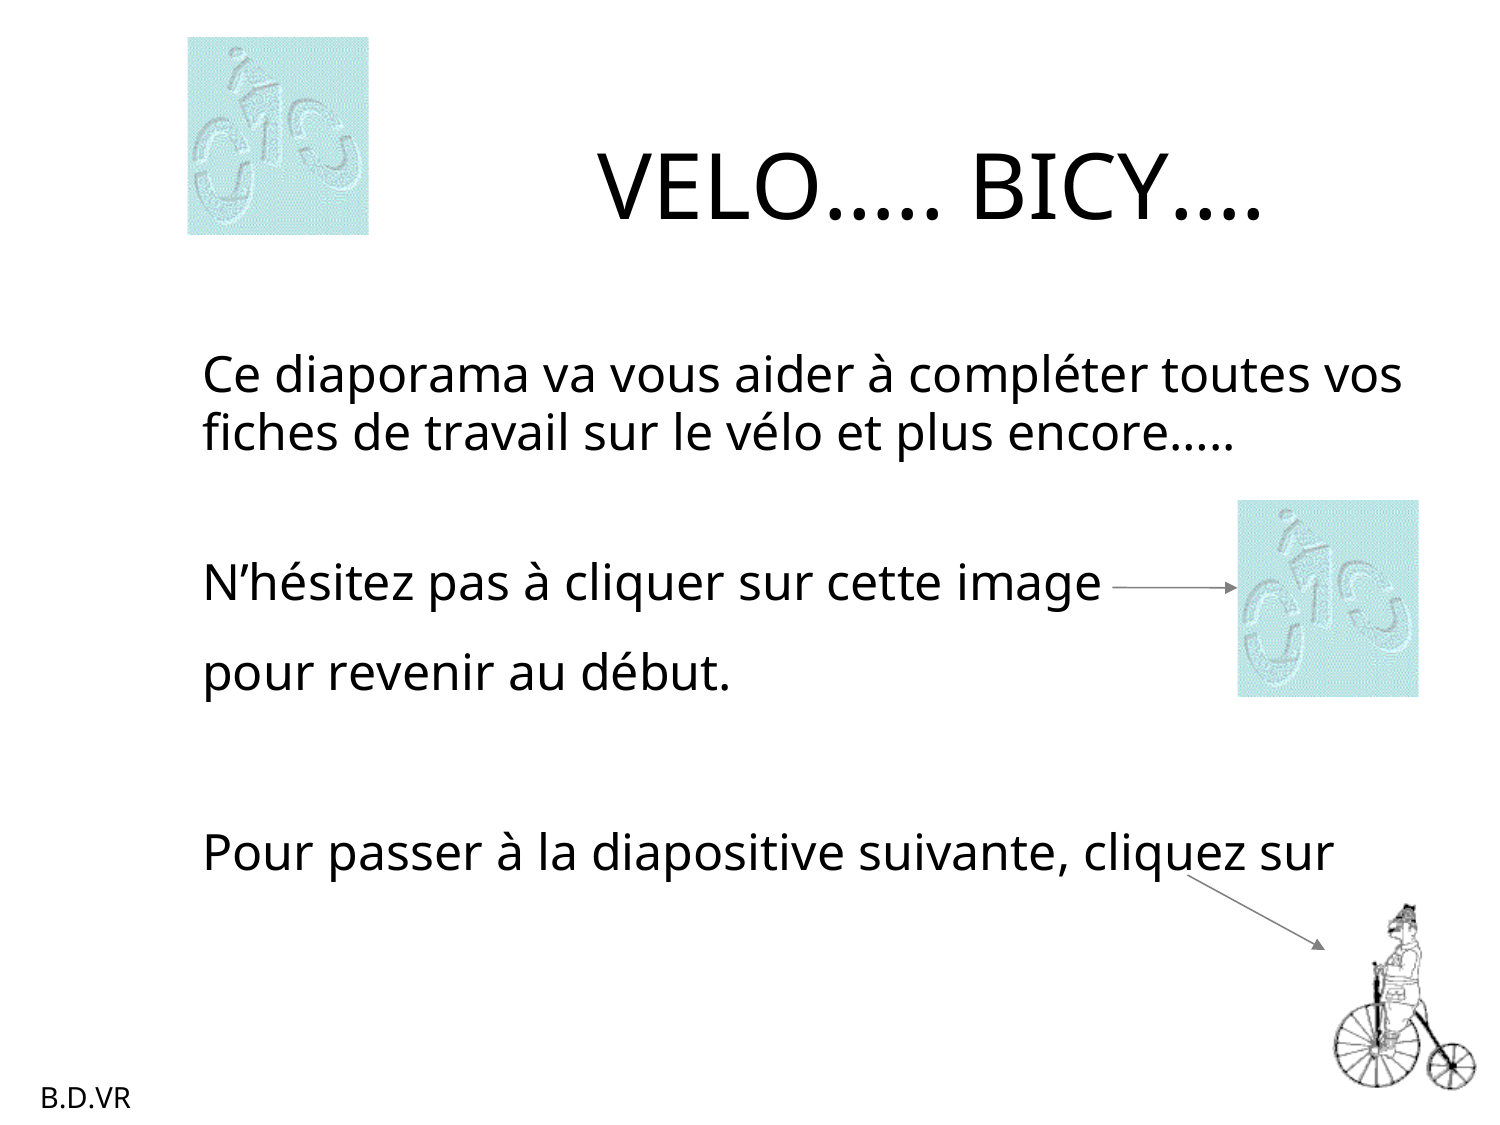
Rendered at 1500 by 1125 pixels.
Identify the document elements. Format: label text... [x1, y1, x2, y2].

text_box B.D.VR [24, 1073, 163, 1125]
title VELO….. BICY…. [387, 115, 1500, 260]
picture [1322, 899, 1500, 1100]
chart [187, 37, 369, 235]
chart [1237, 500, 1419, 697]
text_box Ce diaporama va vous aider à compléter toutes vos fiches de travail sur le vélo et plus encore….. N’hésitez pas à cliquer sur cette image pour revenir au début. Pour passer à la diapositive suivante, cliquez sur [187, 337, 1450, 911]
